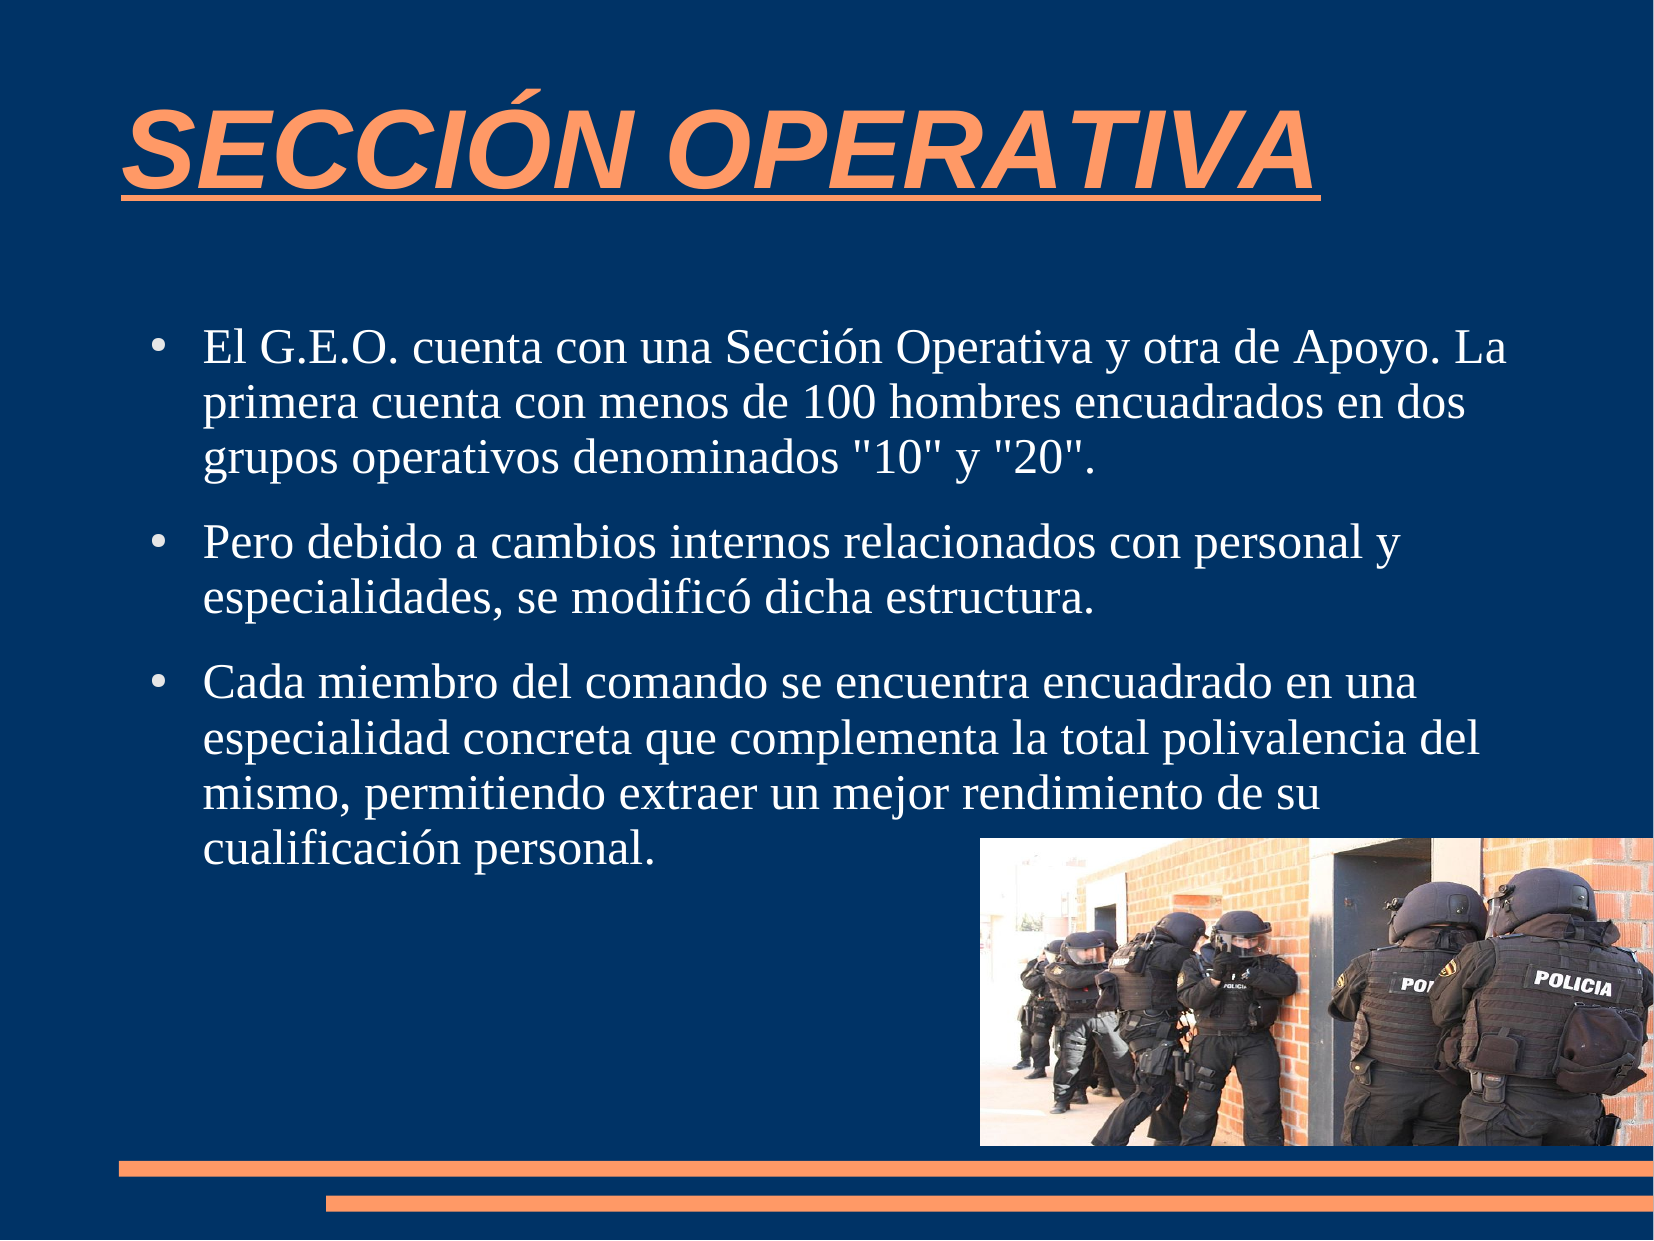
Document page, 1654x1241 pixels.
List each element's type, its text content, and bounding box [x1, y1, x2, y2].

picture [980, 838, 1654, 1146]
title SECCIÓN OPERATIVA [121, 46, 1534, 254]
list El G.E.O. cuenta con una Sección Operativa y otra de Apoyo. La primera cuenta con menos de 100 hombres encuadrados en dos grupos operativos denominados "10" y "20". Pero debido a cambios internos relacionados con personal y especialidades, se modificó dicha estructura. Cada miembro del comando se encuentra encuadrado en una especialidad concreta que complementa la total polivalencia del mismo, permitiendo extraer un mejor rendimiento de su cualificación personal. [131, 318, 1571, 1129]
